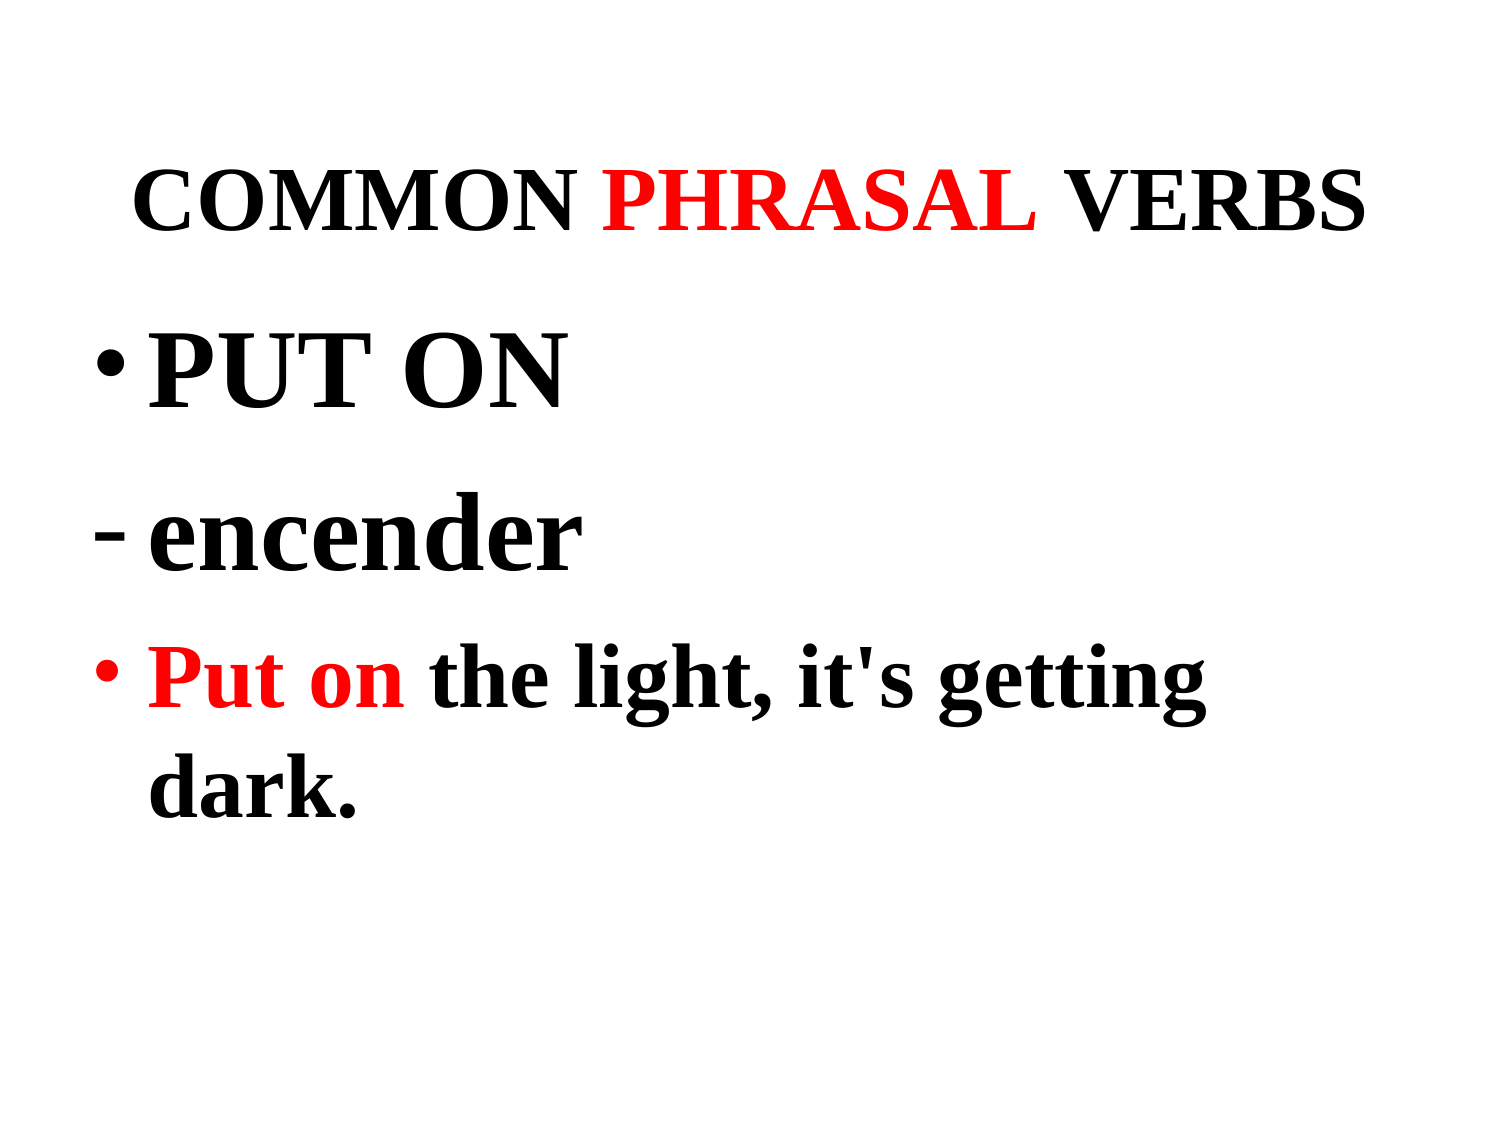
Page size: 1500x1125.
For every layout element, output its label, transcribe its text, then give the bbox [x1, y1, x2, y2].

title COMMON PHRASAL VERBS [112, 99, 1388, 287]
list PUT ON encender Put on the light, it's getting dark. [76, 287, 1447, 1000]
